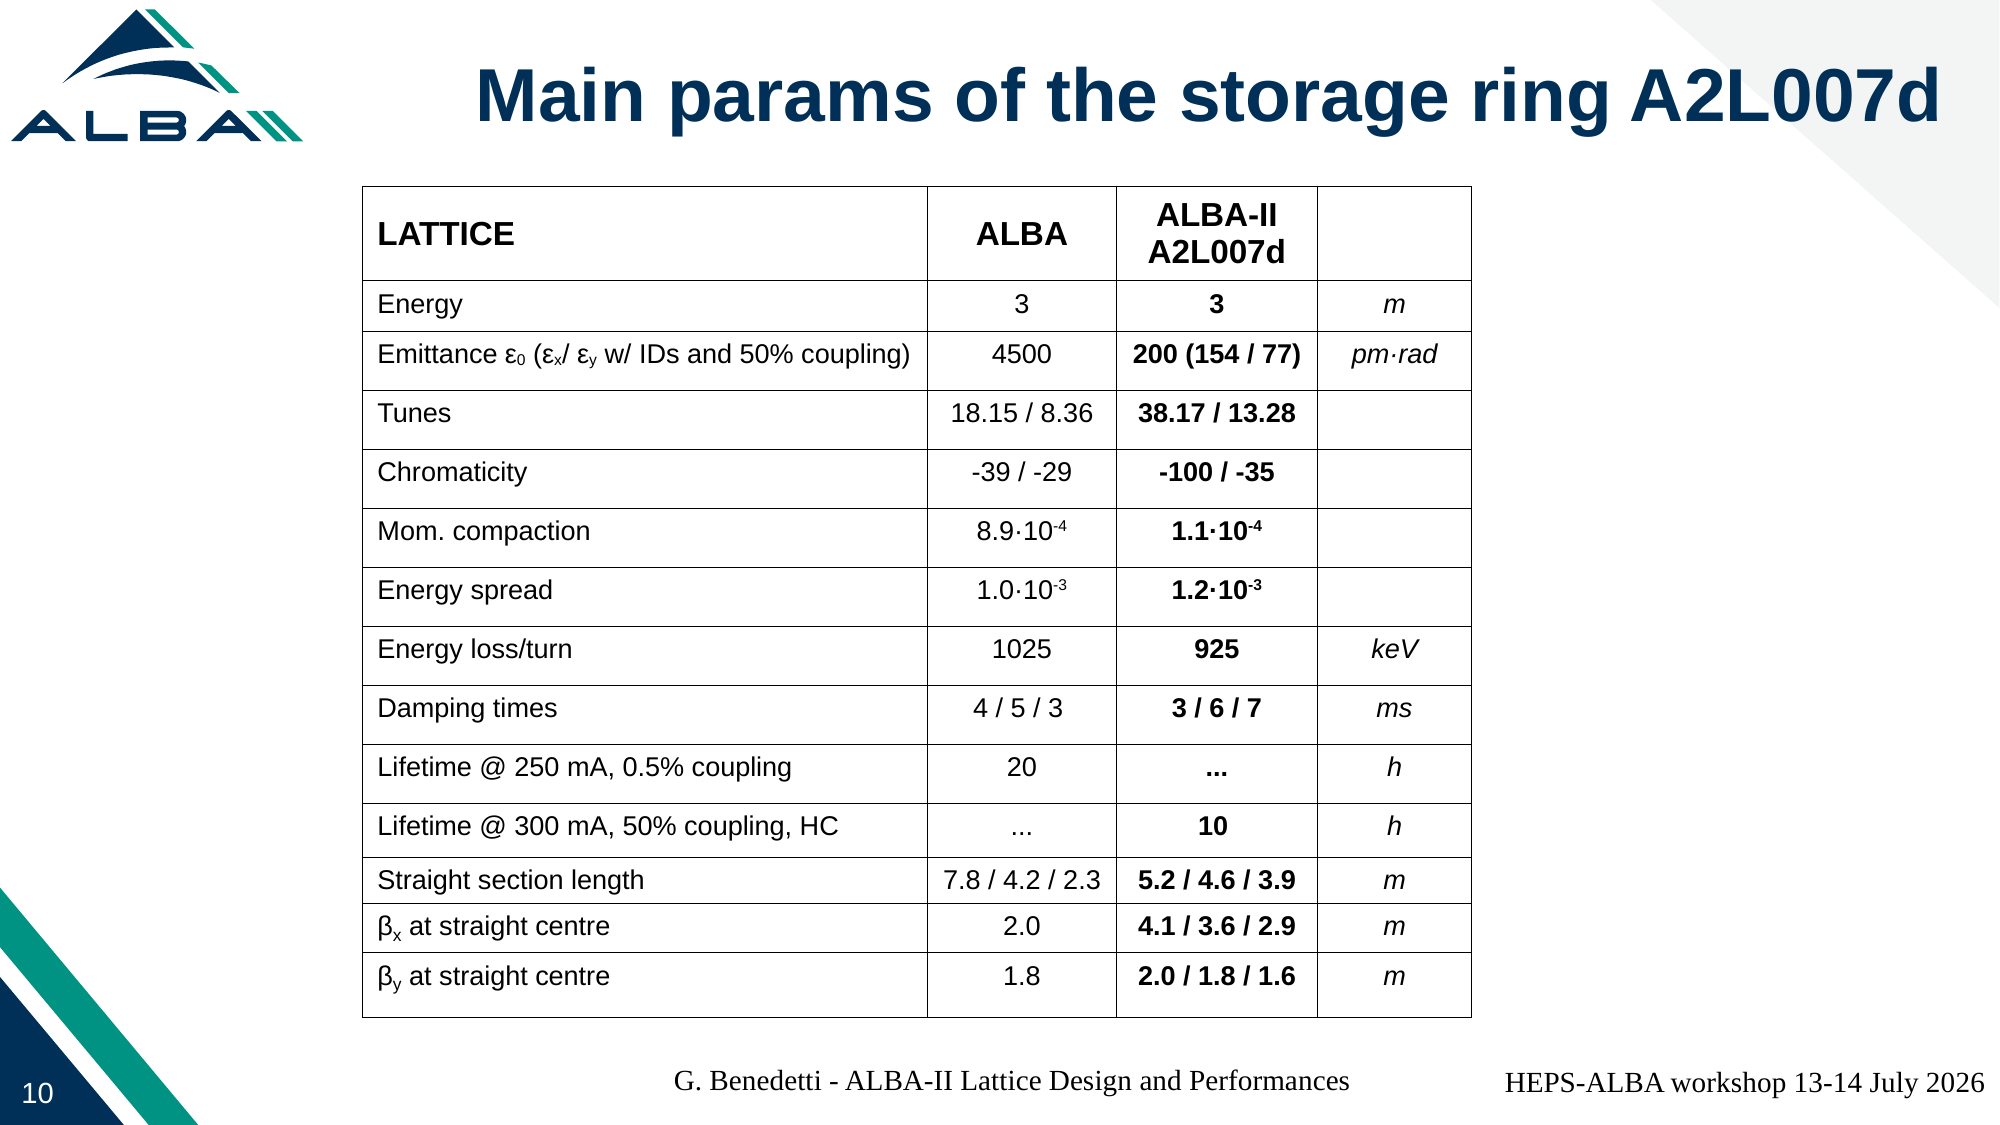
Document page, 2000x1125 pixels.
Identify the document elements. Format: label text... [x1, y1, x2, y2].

table_cell m [1318, 858, 1471, 903]
table_cell 1025 [928, 627, 1116, 685]
table_cell Lifetime @ 250 mA, 0.5% coupling [363, 745, 927, 803]
table_cell 2.0 [928, 904, 1116, 952]
table_cell 1.8 [928, 953, 1116, 1017]
table_cell -39 / -29 [928, 450, 1116, 508]
table_header LATTICE [363, 187, 927, 280]
table_cell 5.2 / 4.6 / 3.9 [1117, 858, 1317, 903]
table_cell -100 / -35 [1117, 450, 1317, 508]
table_cell 200 (154 / 77) [1117, 332, 1317, 390]
table_cell Straight section length [363, 858, 927, 903]
table_cell Mom. compaction [363, 509, 927, 567]
table_cell 18.15 / 8.36 [928, 391, 1116, 449]
table_header [1318, 187, 1471, 280]
table_cell m [1318, 904, 1471, 952]
table_cell 925 [1117, 627, 1317, 685]
table_cell keV [1318, 627, 1471, 685]
table_cell h [1318, 804, 1471, 857]
table_cell βx at straight centre [363, 904, 927, 952]
table_cell pm·rad [1318, 332, 1471, 390]
table_cell 2.0 / 1.8 / 1.6 [1117, 953, 1317, 1017]
table_cell [1318, 568, 1471, 626]
table_cell Energy spread [363, 568, 927, 626]
table_cell 7.8 / 4.2 / 2.3 [928, 858, 1116, 903]
table_cell Damping times [363, 686, 927, 744]
table_cell Emittance ε0 (εx/ εy w/ IDs and 50% coupling) [363, 332, 927, 390]
table_cell [1318, 391, 1471, 449]
table_cell Chromaticity [363, 450, 927, 508]
table_cell 4.1 / 3.6 / 2.9 [1117, 904, 1317, 952]
table_cell 4500 [928, 332, 1116, 390]
table_cell 1.0·10-3 [928, 568, 1116, 626]
table_cell 38.17 / 13.28 [1117, 391, 1317, 449]
table_cell Energy [363, 281, 927, 331]
table_cell Energy loss/turn [363, 627, 927, 685]
table_cell 3 [1117, 281, 1317, 331]
table_cell 8.9·10-4 [928, 509, 1116, 567]
table_cell m [1318, 953, 1471, 1017]
table_cell m [1318, 281, 1471, 331]
table_header ALBA-II A2L007d [1117, 187, 1317, 280]
table_cell [1318, 509, 1471, 567]
table_cell ... [1117, 745, 1317, 803]
table_cell βy at straight centre [363, 953, 927, 1017]
table_cell Tunes [363, 391, 927, 449]
table_cell [1318, 450, 1471, 508]
table_cell 3 / 6 / 7 [1117, 686, 1317, 744]
table_cell 4 / 5 / 3 [928, 686, 1116, 744]
title Main params of the storage ring A2L007d [165, 43, 1965, 147]
table_cell h [1318, 745, 1471, 803]
table_cell 10 [1117, 804, 1317, 857]
table_cell ms [1318, 686, 1471, 744]
table_cell Lifetime @ 300 mA, 50% coupling, HC [363, 804, 927, 857]
table_header ALBA [928, 187, 1116, 280]
table_cell 3 [928, 281, 1116, 331]
table_cell ... [928, 804, 1116, 857]
table_cell 1.2·10-3 [1117, 568, 1317, 626]
table_cell 1.1·10-4 [1117, 509, 1317, 567]
table_cell 20 [928, 745, 1116, 803]
